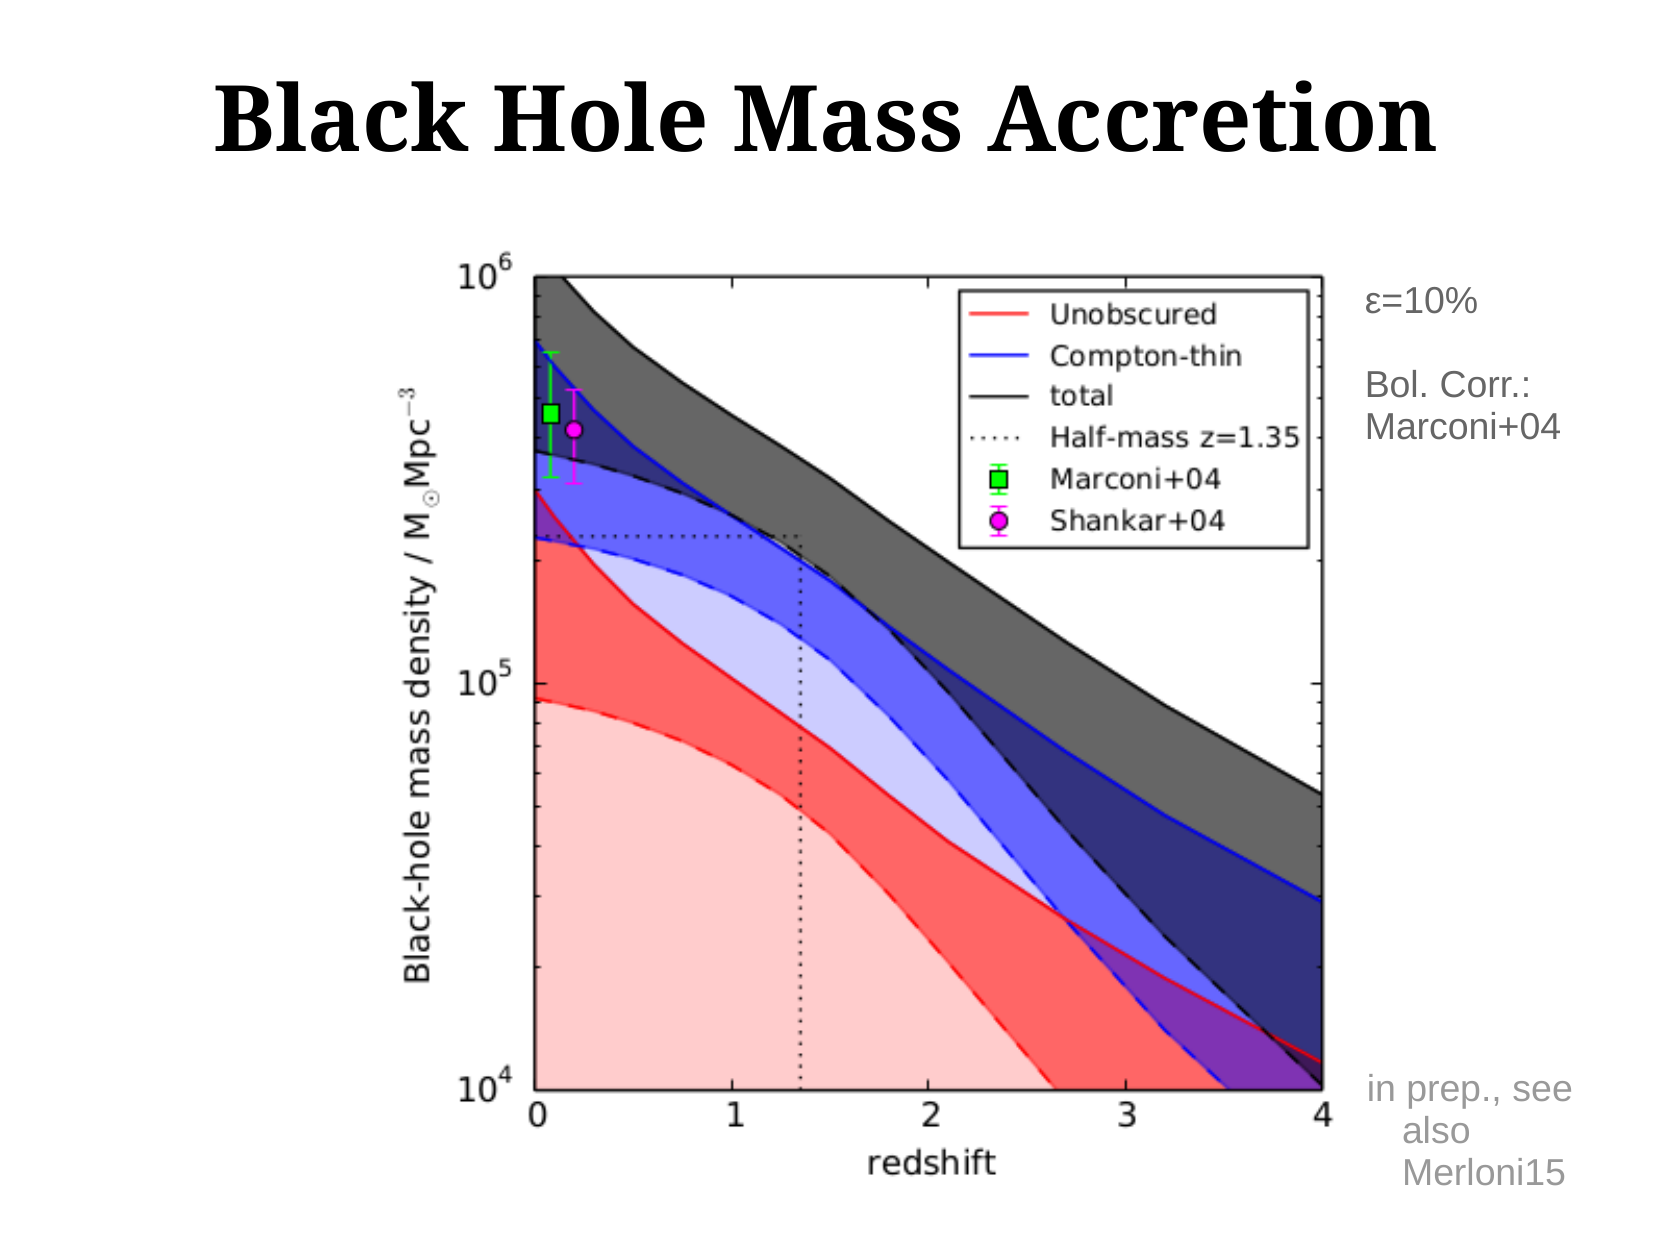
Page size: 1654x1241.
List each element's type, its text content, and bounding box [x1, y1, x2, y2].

picture [390, 233, 1342, 1201]
text_box in prep., see also Merloni15 [1352, 1058, 1620, 1200]
title Black Hole Mass Accretion [82, 47, 1571, 189]
text_box ε=10% Bol. Corr.: Marconi+04 [1350, 270, 1654, 538]
